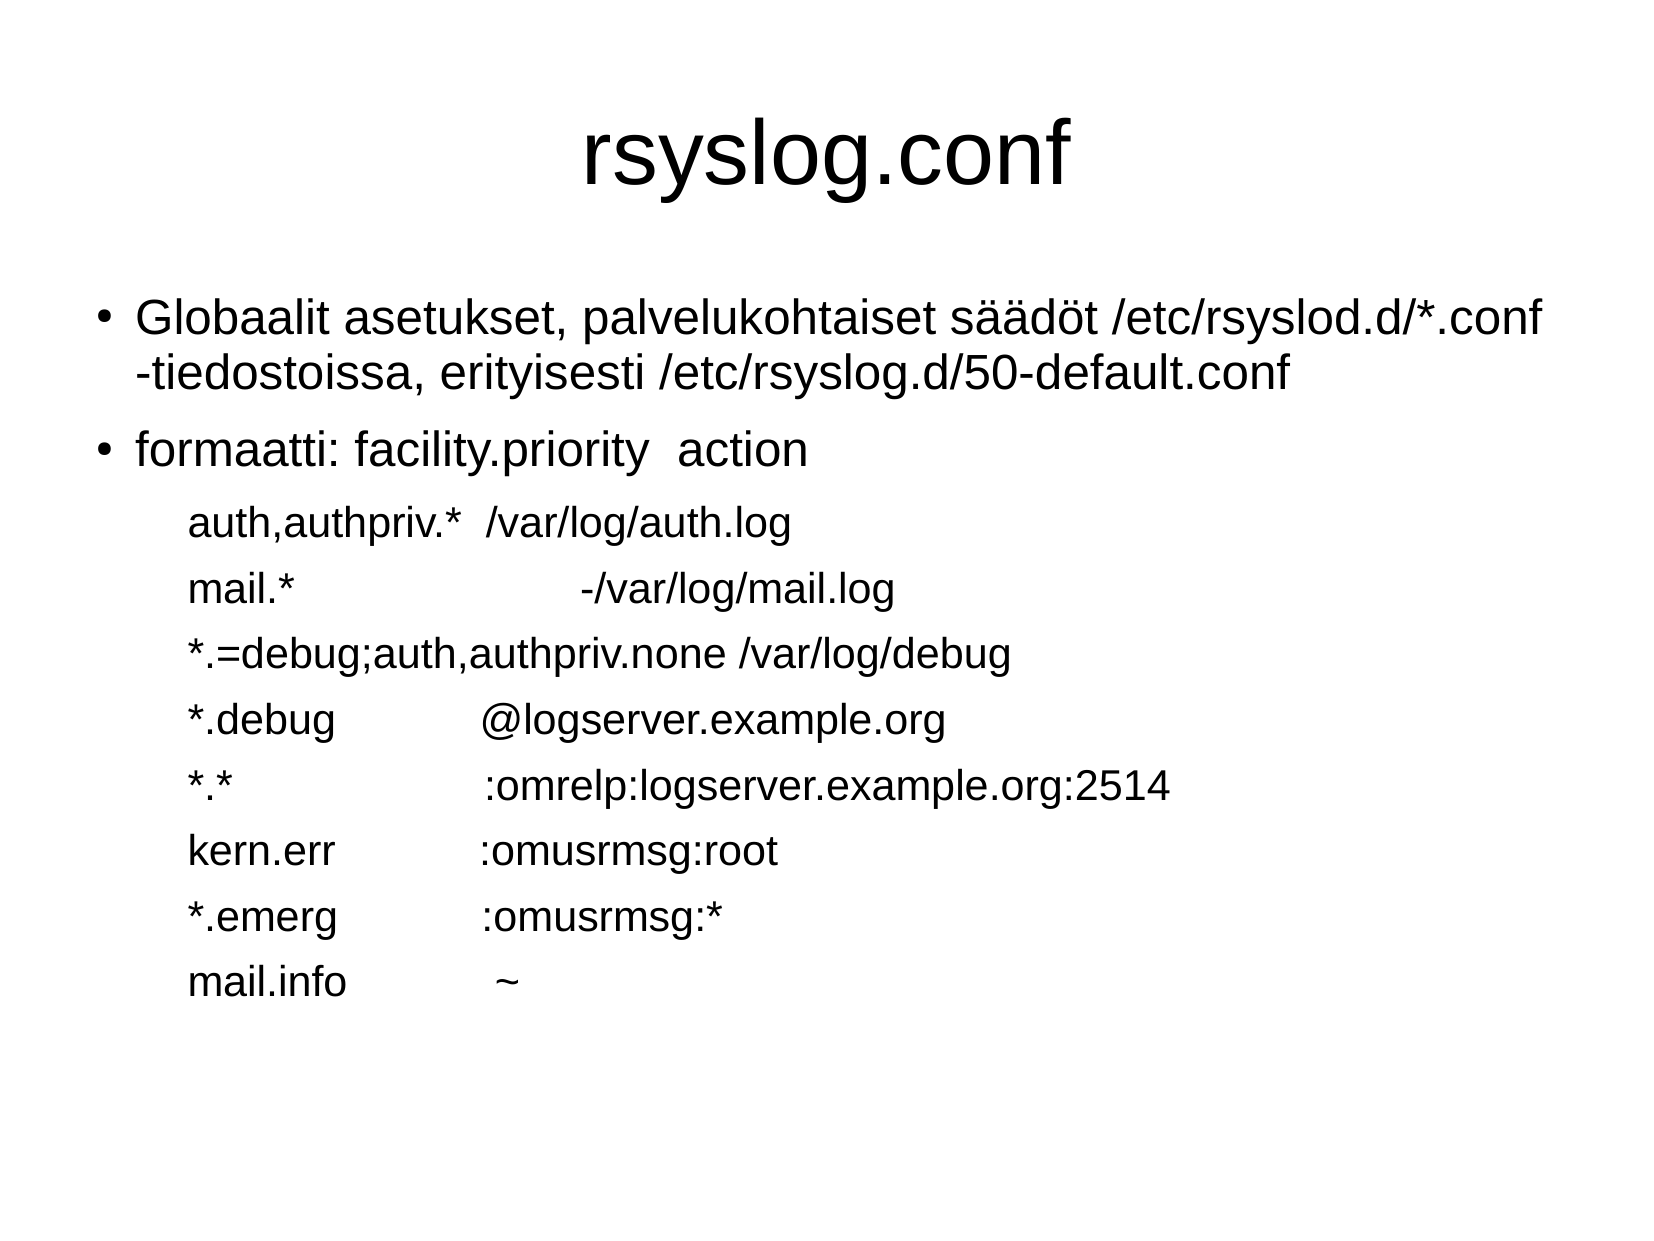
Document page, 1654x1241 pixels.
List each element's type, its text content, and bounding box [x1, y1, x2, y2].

title rsyslog.conf [82, 49, 1571, 257]
list Globaalit asetukset, palvelukohtaiset säädöt /etc/rsyslod.d/*.conf -tiedostoissa, erityisesti /etc/rsyslog.d/50-default.conf formaatti: facility.priority action auth,authpriv.* /var/log/auth.log mail.* -/var/log/mail.log *.=debug;auth,authpriv.none /var/log/debug *.debug @logserver.example.org *.* :omrelp:logserver.example.org:2514 kern.err :omusrmsg:root *.emerg :omusrmsg:* mail.info ~ [82, 290, 1571, 1010]
